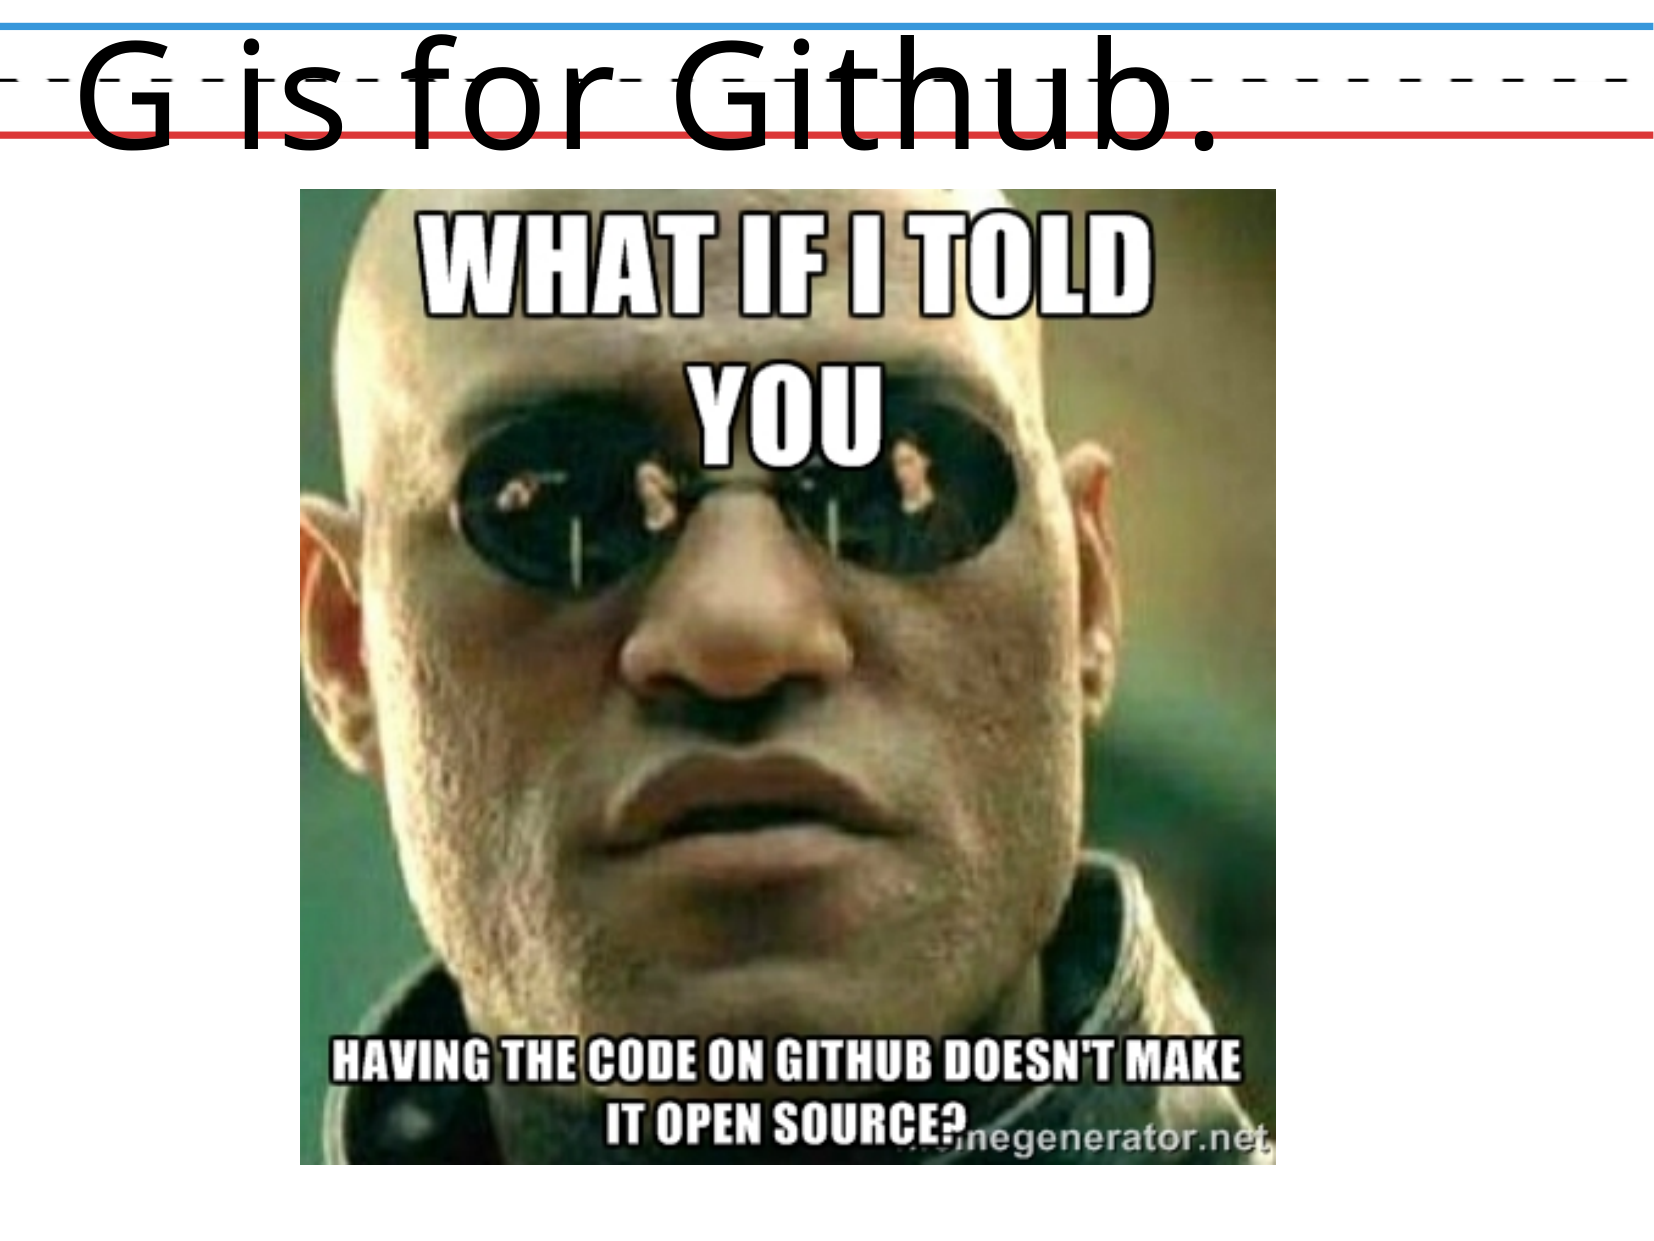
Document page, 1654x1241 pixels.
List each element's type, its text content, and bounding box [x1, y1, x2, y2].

picture [0, 0, 1654, 1165]
title G is for Github. [71, 0, 1561, 196]
